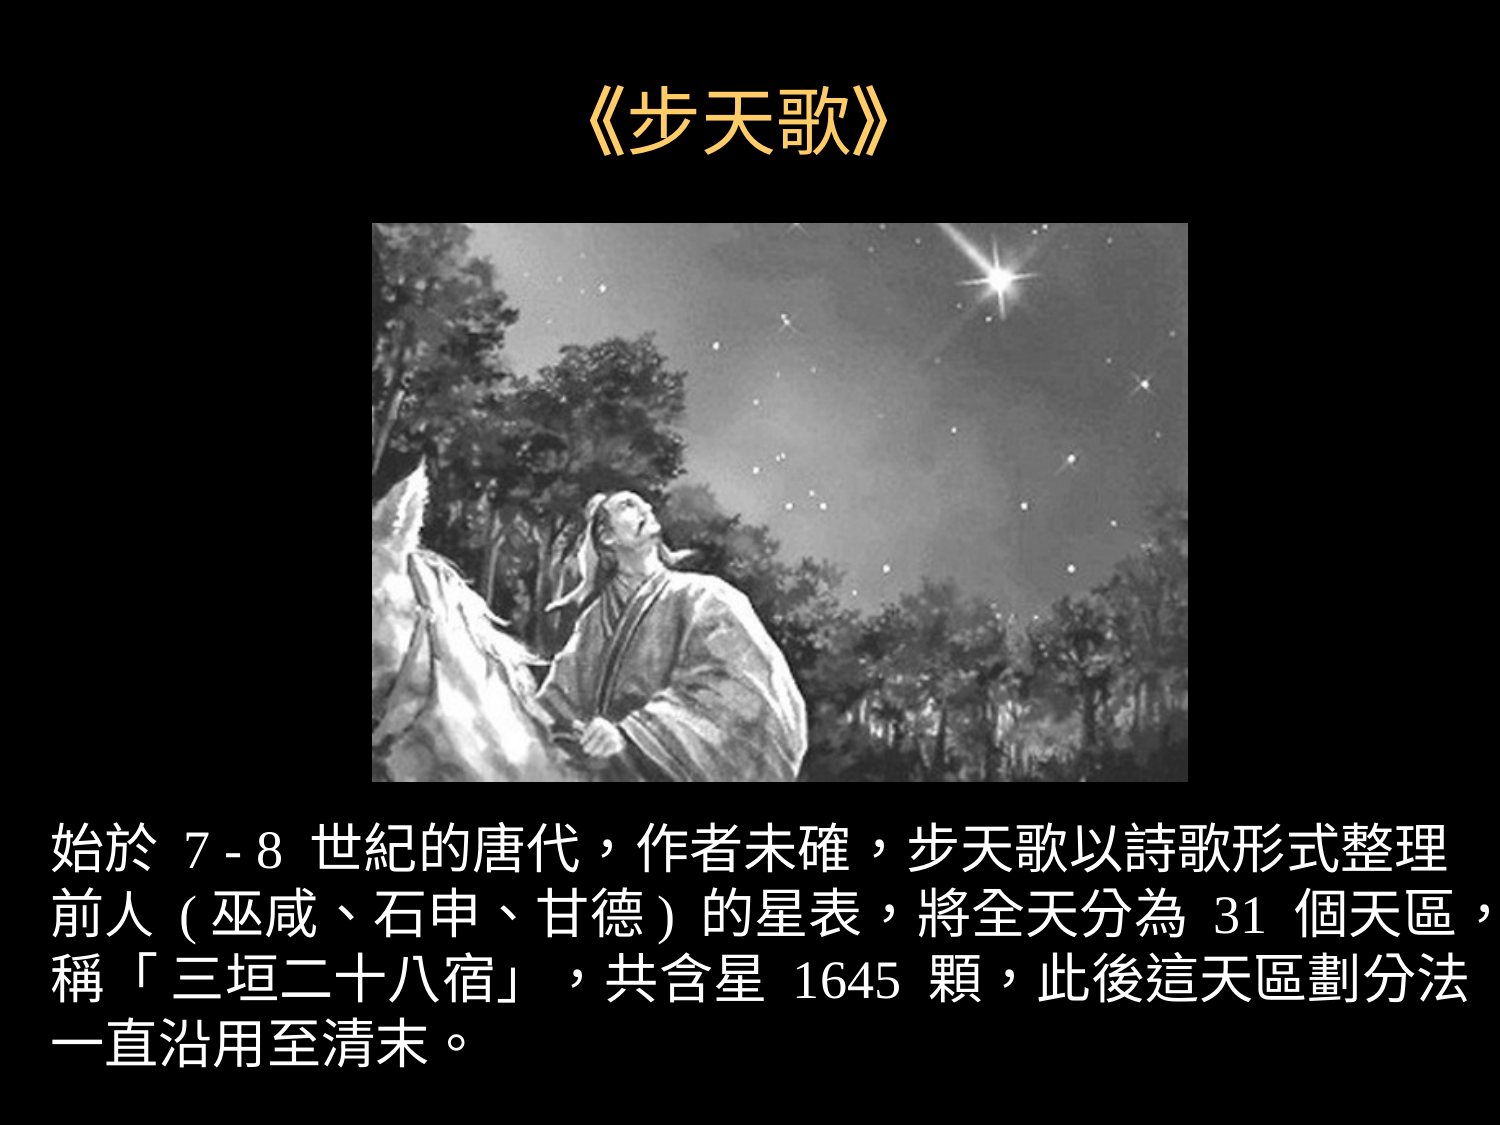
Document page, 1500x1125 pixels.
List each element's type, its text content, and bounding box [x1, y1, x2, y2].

text_box 《步天歌》 [536, 67, 963, 173]
text_box 始於 7 - 8 世紀的唐代，作者未確，步天歌以詩歌形式整理 前人 (巫咸、石申、甘德) 的星表，將全天分為 31 個天區， 稱「 三垣二十八宿」，共含星 1645 顆，此後這天區劃分法一直沿用至清末。 [35, 806, 1495, 1083]
picture [372, 223, 1188, 782]
